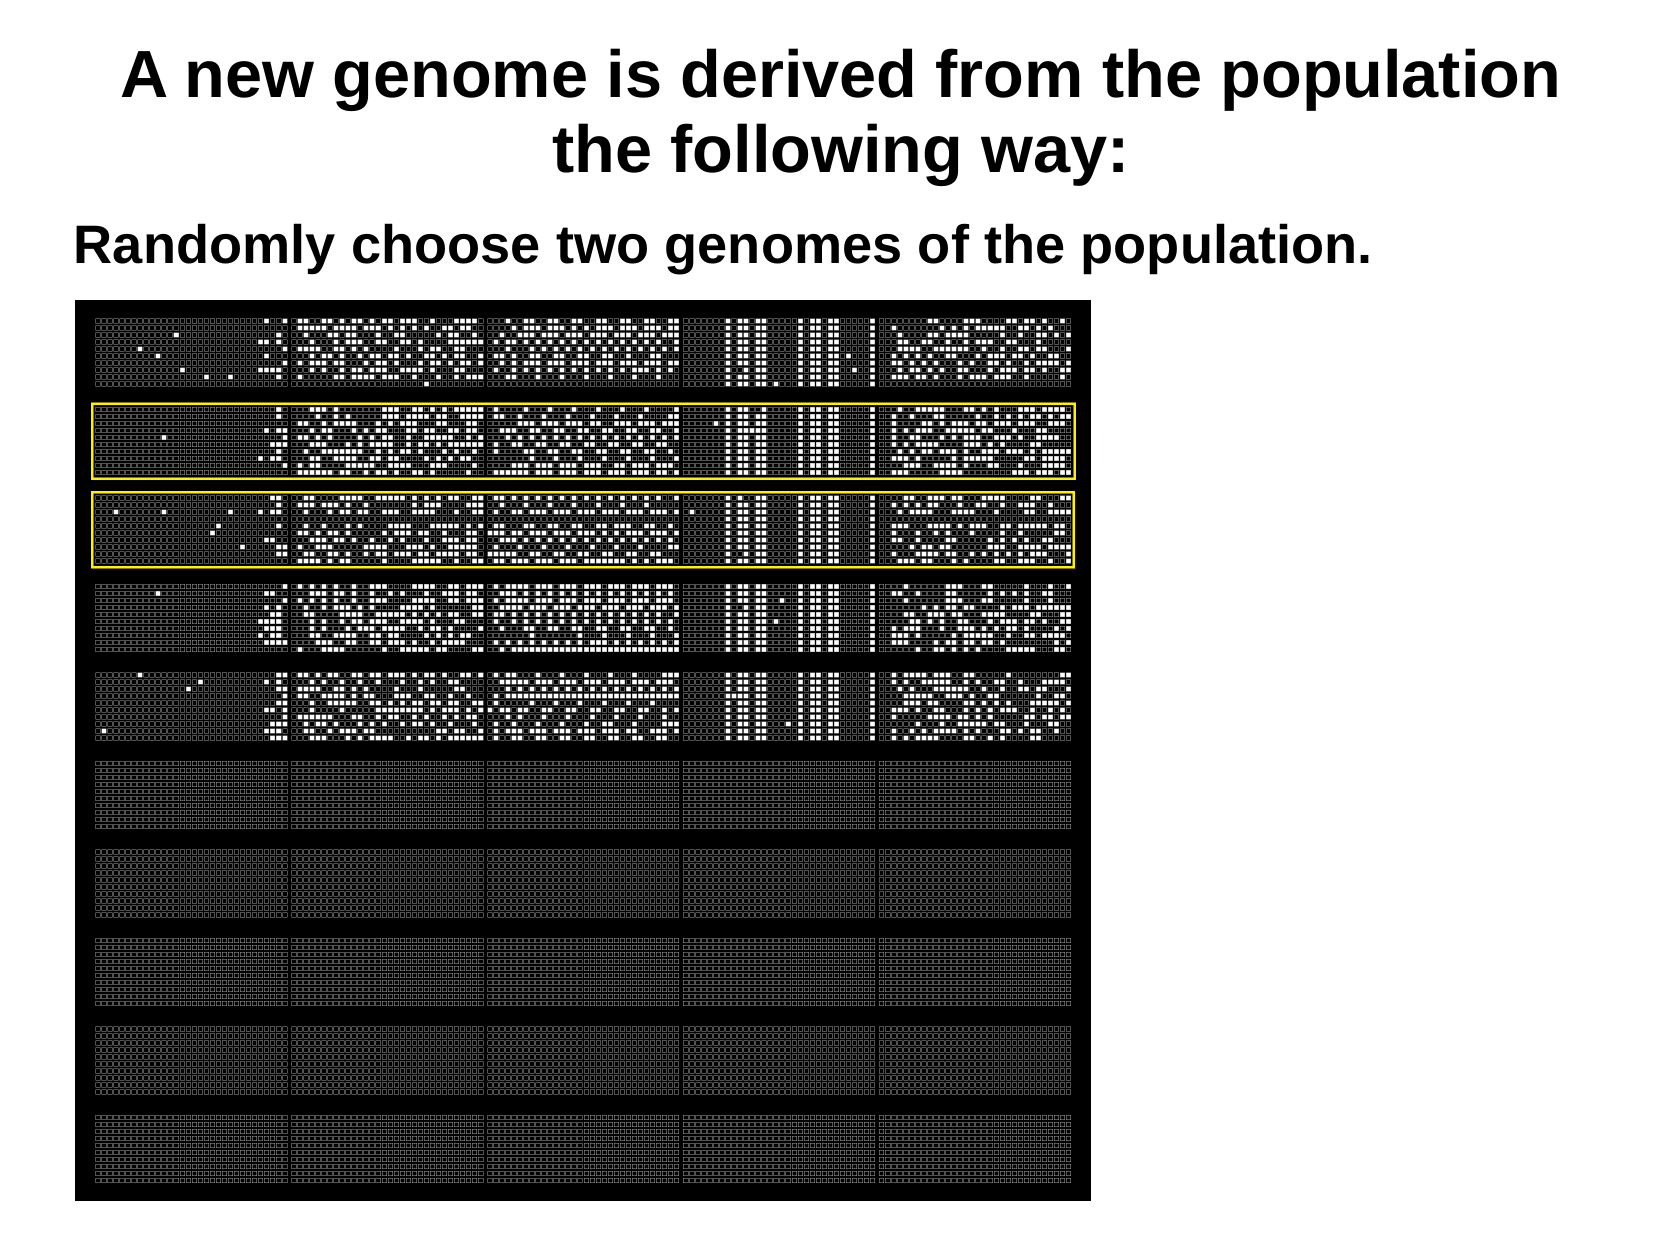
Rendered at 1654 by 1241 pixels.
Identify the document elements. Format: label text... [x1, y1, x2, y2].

picture [75, 300, 1091, 1201]
text_box A new genome is derived from the population the following way: [59, 29, 1625, 194]
text_box Randomly choose two genomes of the population. [59, 206, 1595, 296]
